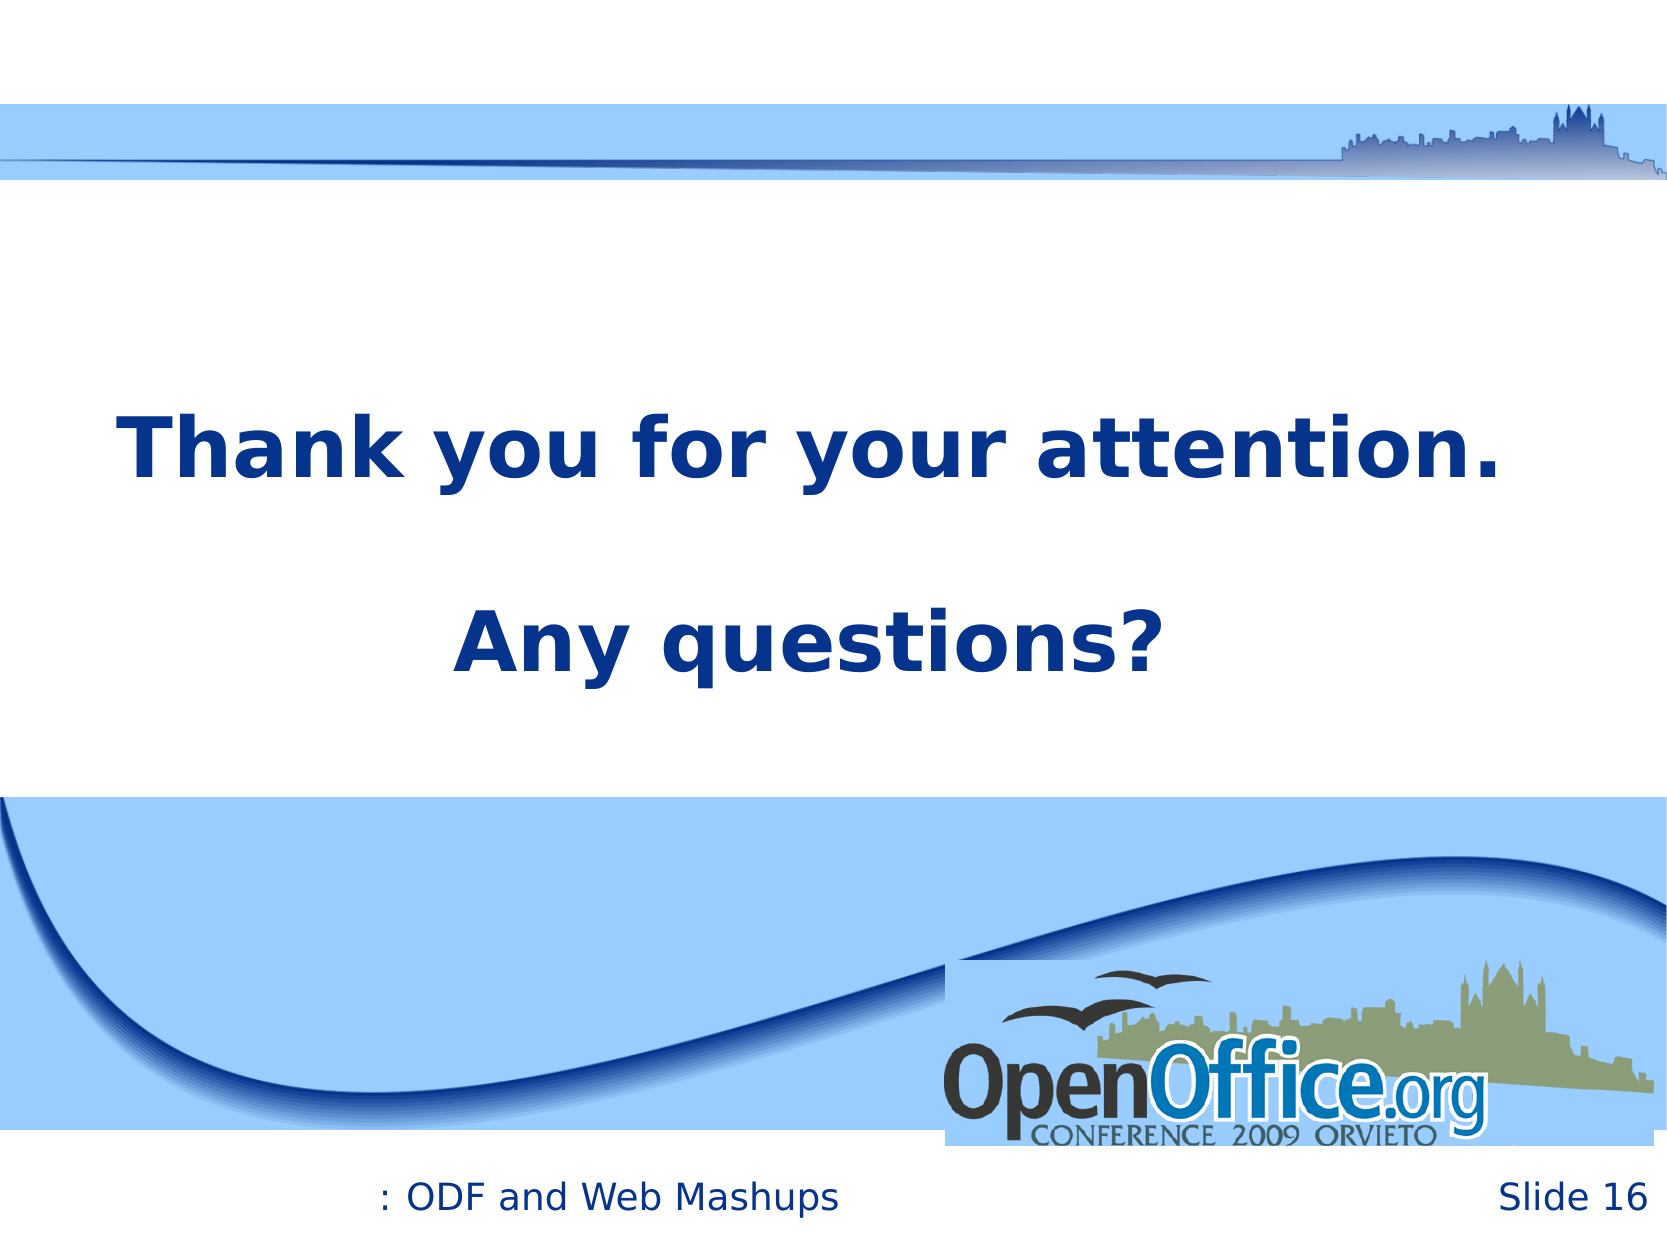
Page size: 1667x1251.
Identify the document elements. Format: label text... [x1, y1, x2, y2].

title Thank you for your attention. Any questions? [36, 402, 1586, 689]
picture [0, 104, 1667, 180]
picture [0, 797, 1667, 1146]
